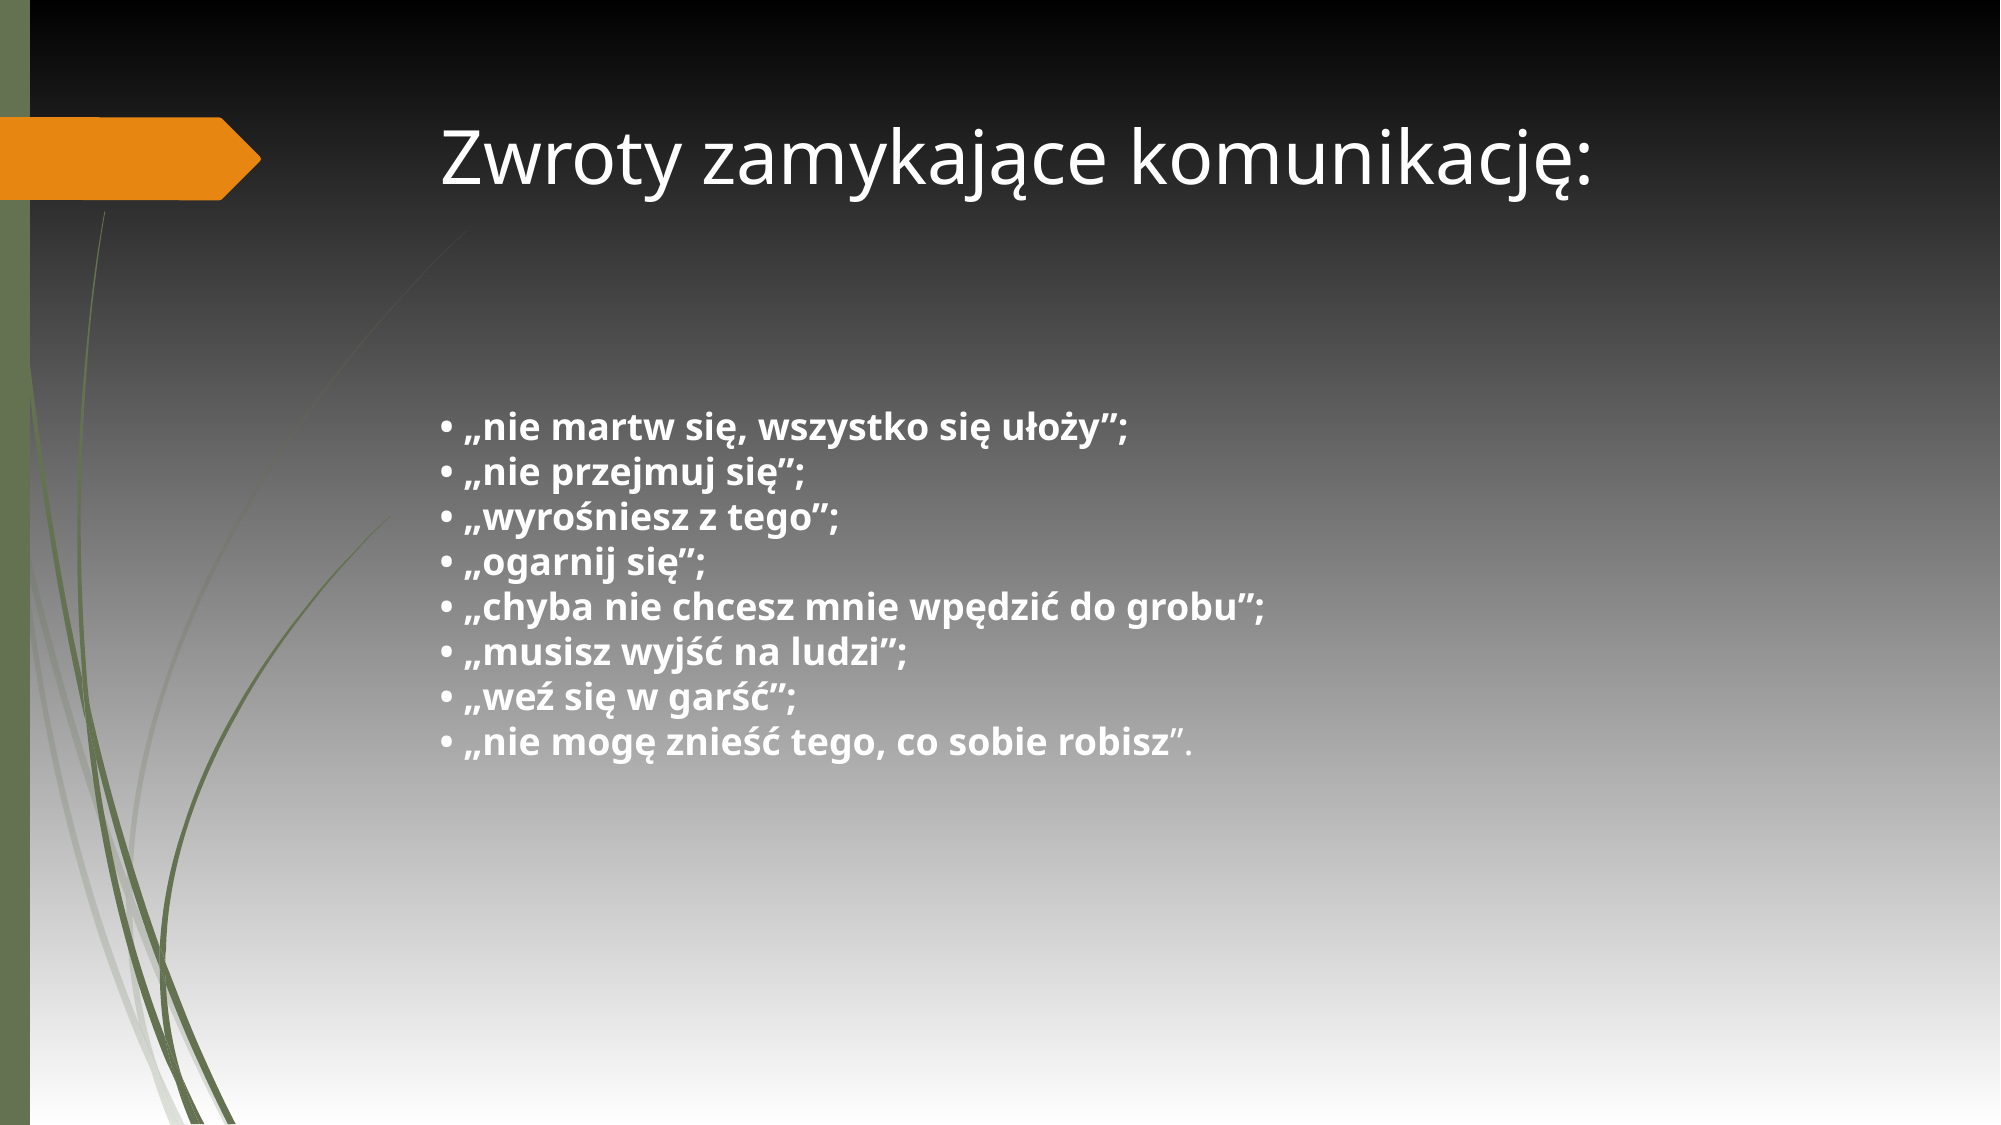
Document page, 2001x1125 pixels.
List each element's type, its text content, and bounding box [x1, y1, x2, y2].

title Zwroty zamykające komunikację: [425, 102, 1888, 313]
list • „nie martw się, wszystko się ułoży”; • „nie przejmuj się”; • „wyrośniesz z tego”; • „ogarnij się”; • „chyba nie chcesz mnie wpędzić do grobu”; • „musisz wyjść na ludzi”; • „weź się w garść”; • „nie mogę znieść tego, co sobie robisz”. [424, 350, 1888, 970]
